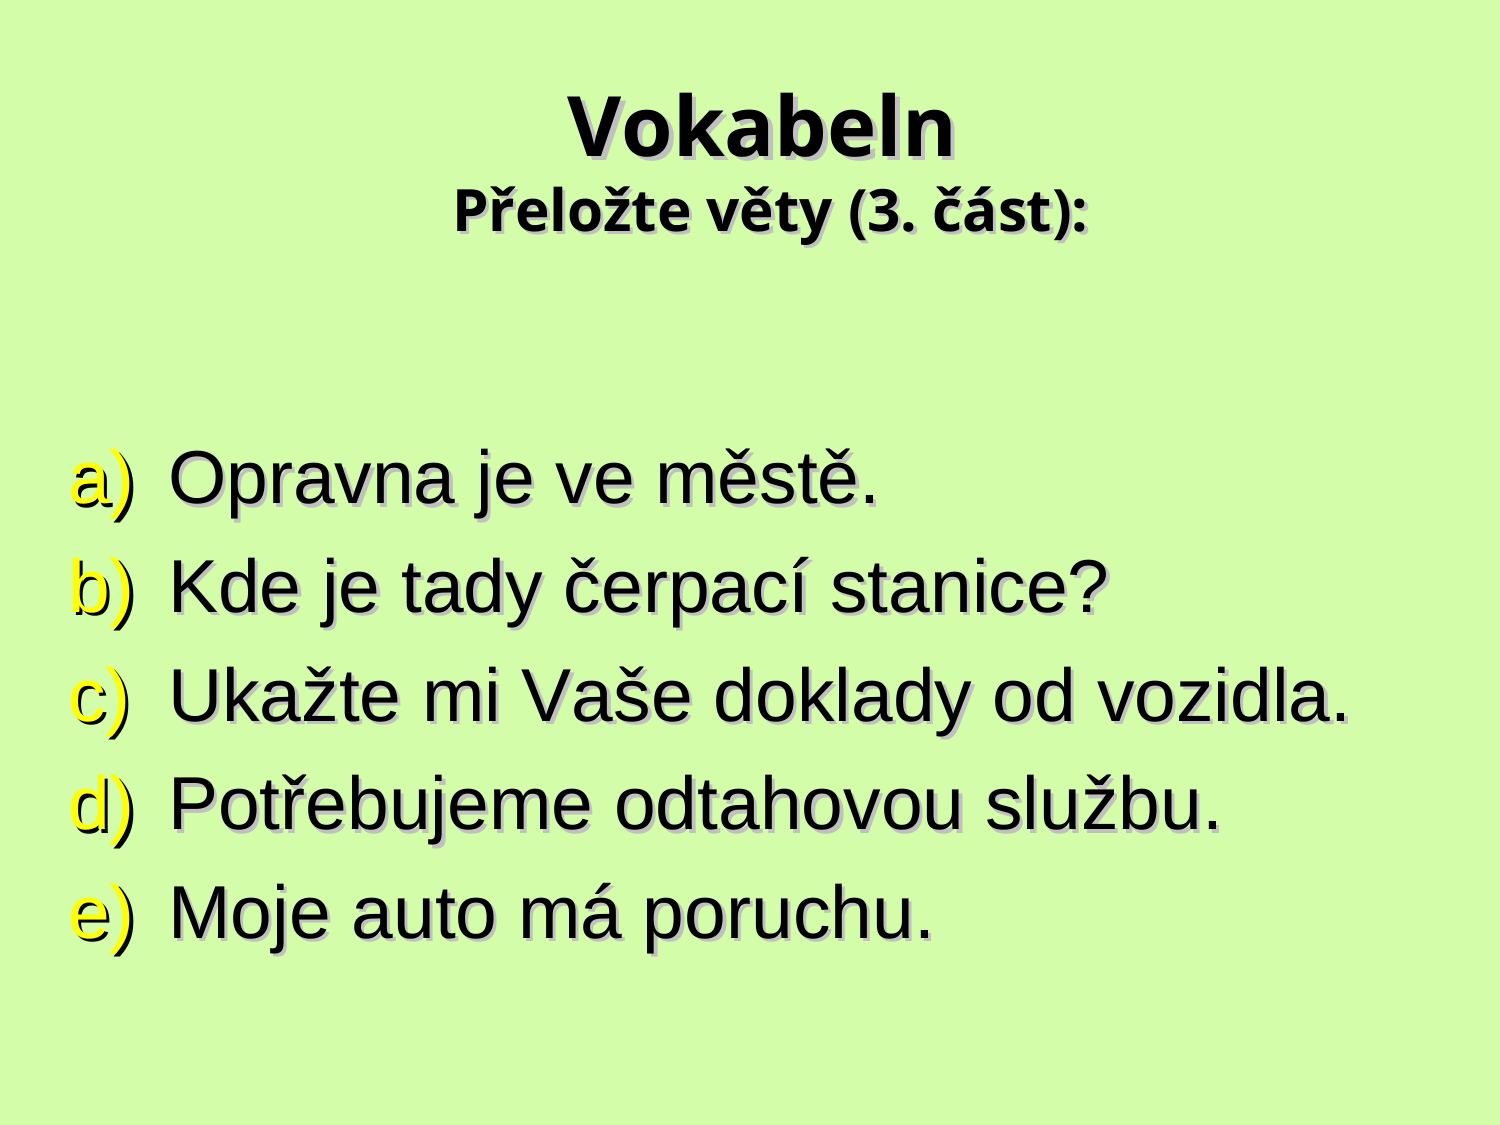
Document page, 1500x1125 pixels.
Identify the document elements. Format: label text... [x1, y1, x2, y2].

list Opravna je ve městě. Kde je tady čerpací stanice? Ukažte mi Vaše doklady od vozidla. Potřebujeme odtahovou službu. Moje auto má poruchu. [53, 312, 1451, 1000]
title Vokabeln Přeložte věty (3. část): [75, 40, 1451, 276]
